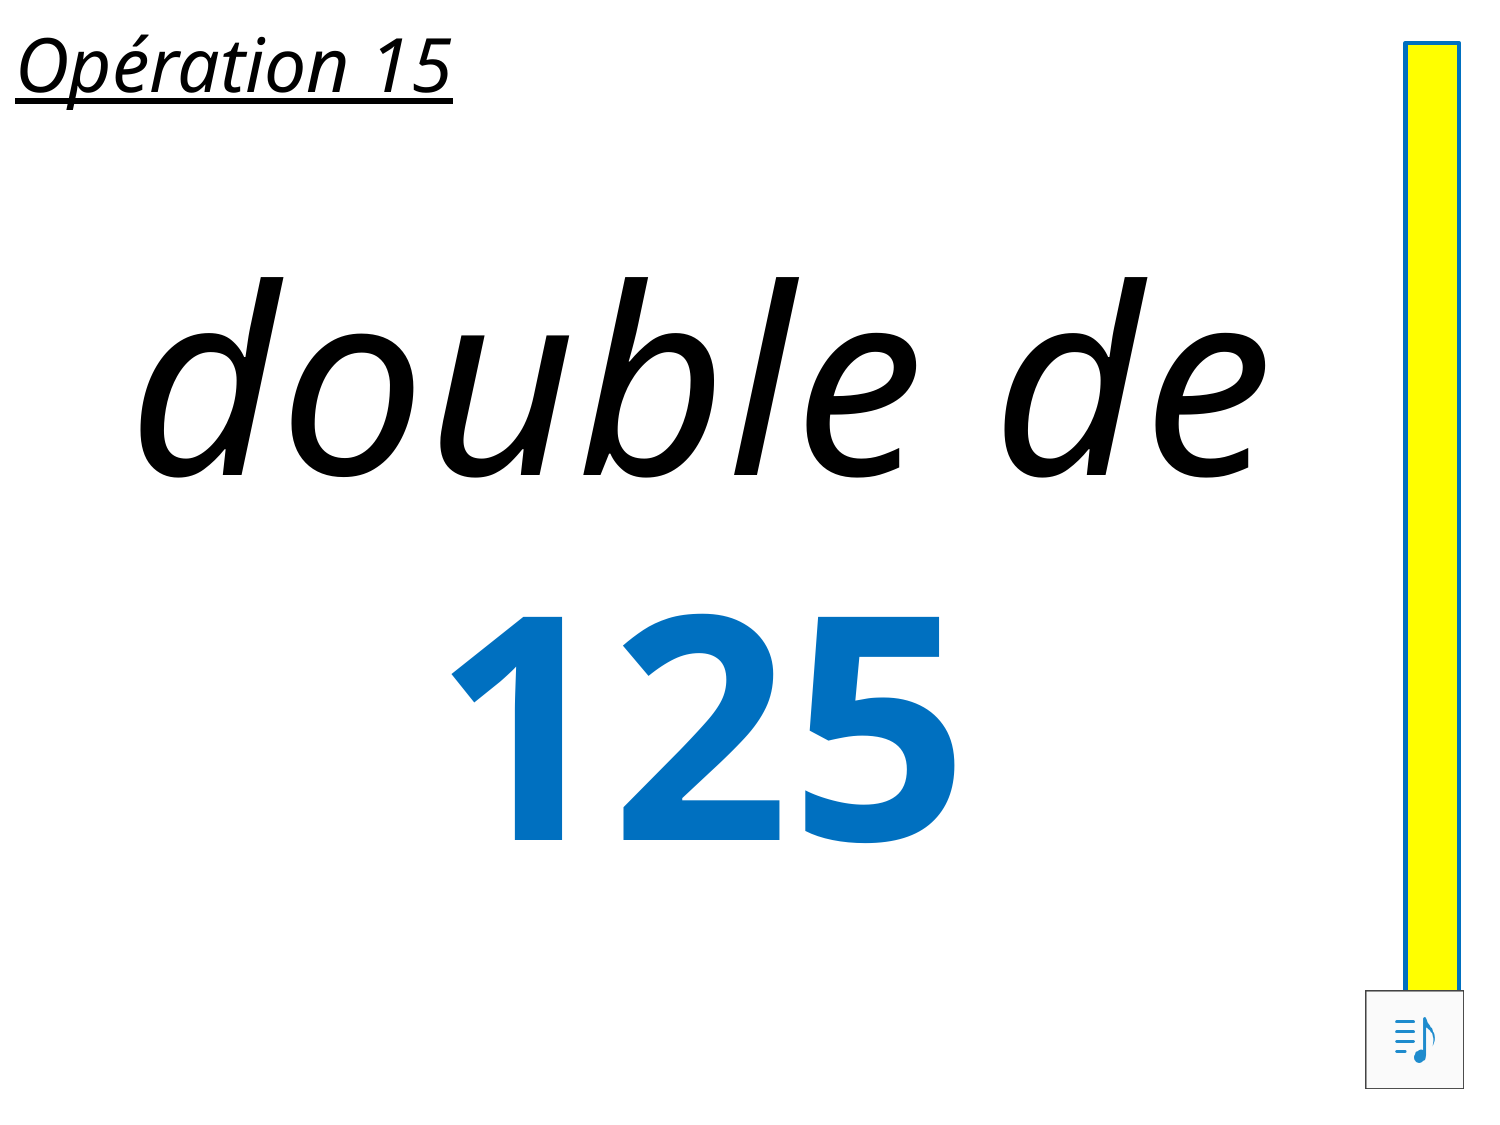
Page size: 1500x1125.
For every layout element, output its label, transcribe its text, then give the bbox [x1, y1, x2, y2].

text_box [1364, 42, 1465, 1090]
text_box double de 125 [0, 207, 1403, 911]
title Opération 15 [0, 0, 502, 126]
